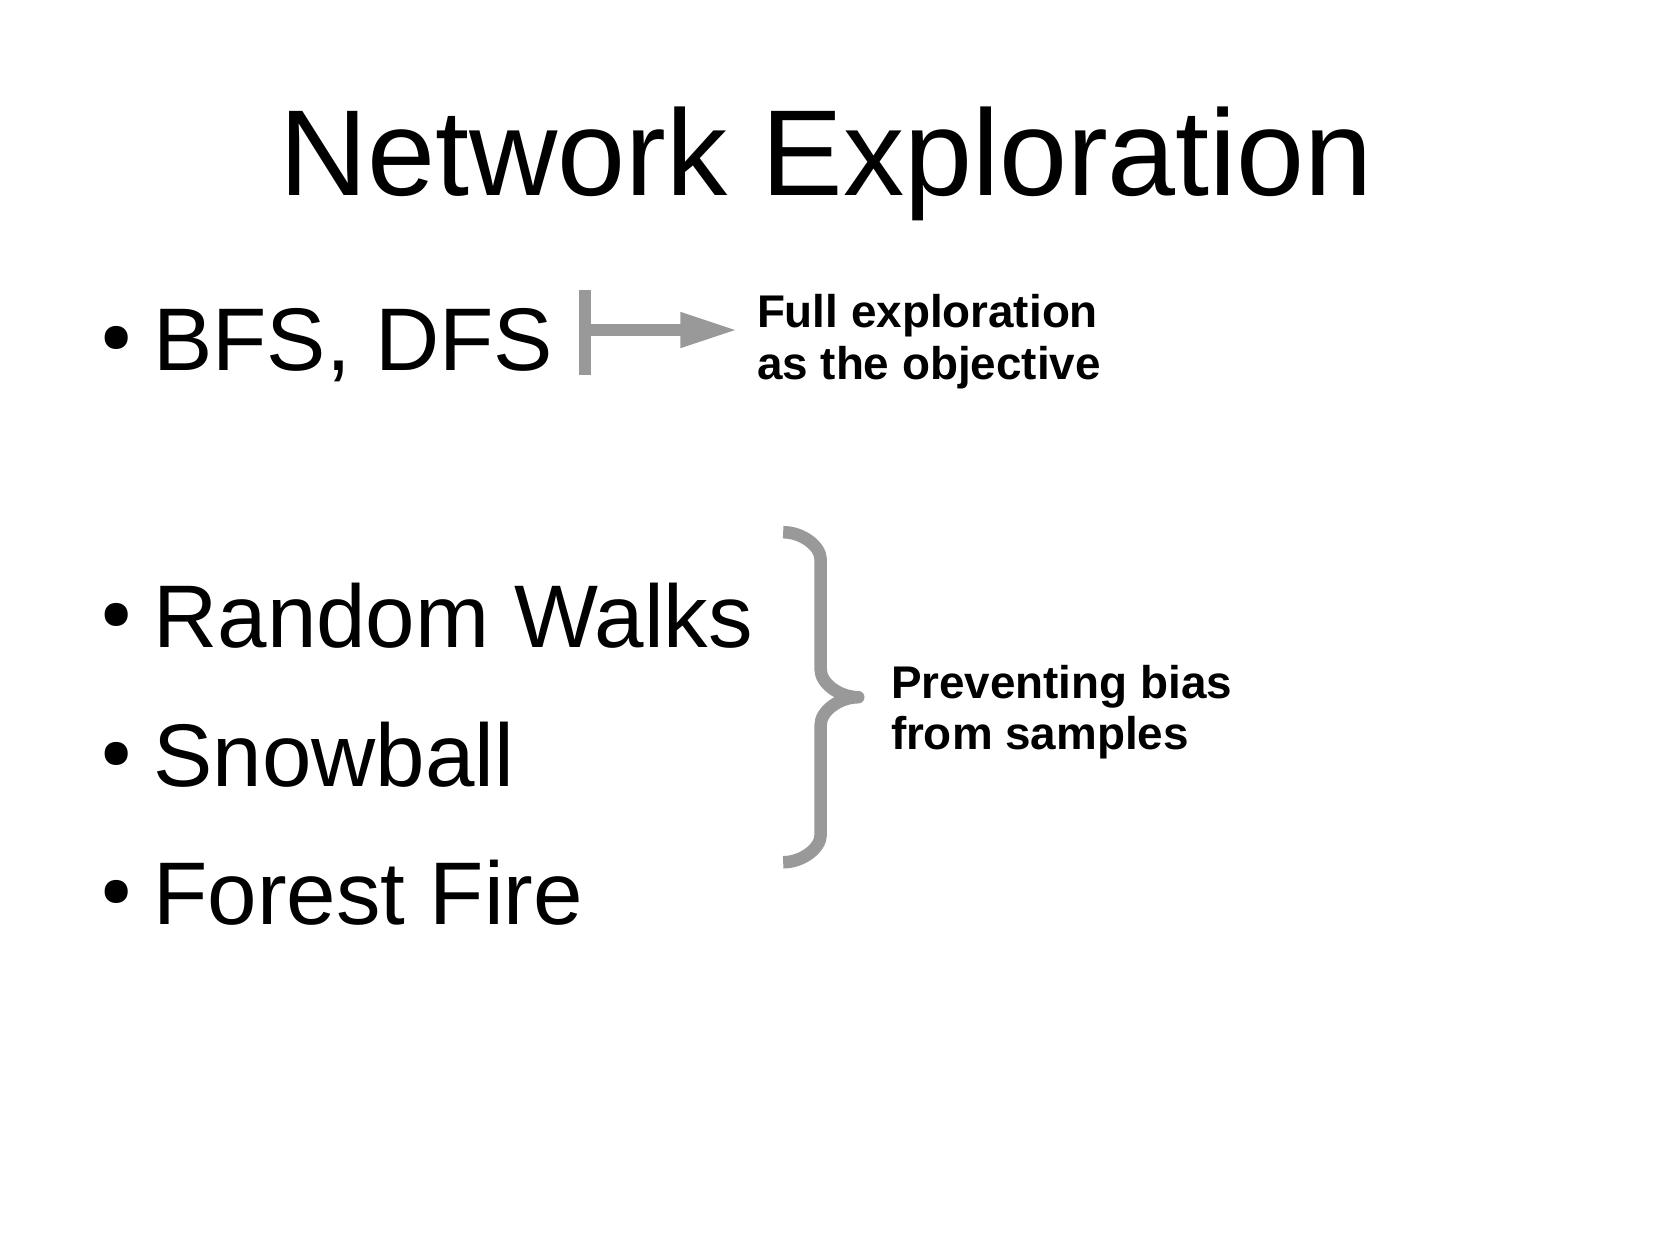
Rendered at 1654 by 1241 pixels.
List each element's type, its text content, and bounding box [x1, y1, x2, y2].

text_box Full exploration as the objective [742, 278, 1126, 380]
title Network Exploration [82, 49, 1571, 257]
list BFS, DFS Random Walks Snowball Forest Fire [82, 290, 1571, 1010]
text_box Preventing bias from samples [876, 649, 1259, 751]
